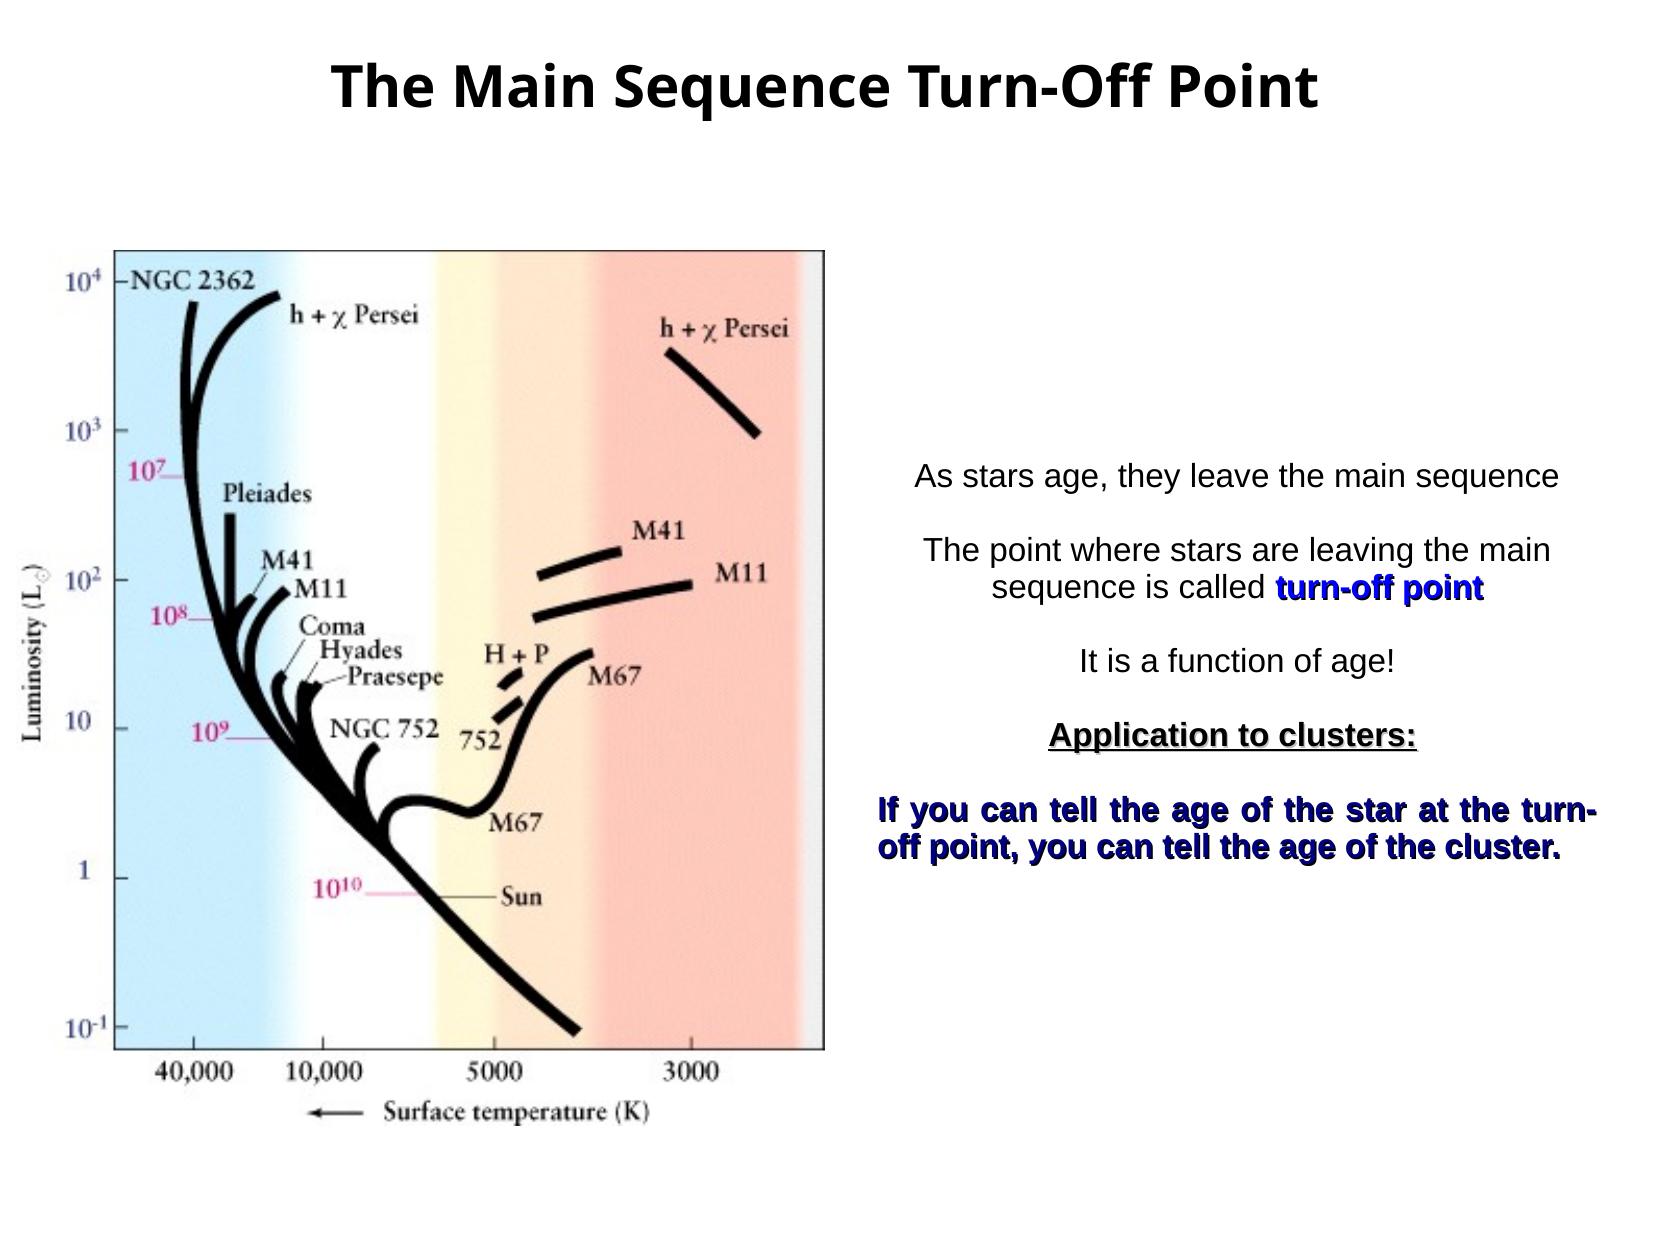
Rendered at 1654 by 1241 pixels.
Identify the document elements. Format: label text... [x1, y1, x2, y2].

text_box The Main Sequence Turn-Off Point [0, 37, 1651, 135]
text_box As stars age, they leave the main sequence The point where stars are leaving the main sequence is called turn-off point It is a function of age! Application to clusters: If you can tell the age of the star at the turn-off point, you can tell the age of the cluster. [862, 450, 1613, 873]
picture [16, 250, 825, 1126]
